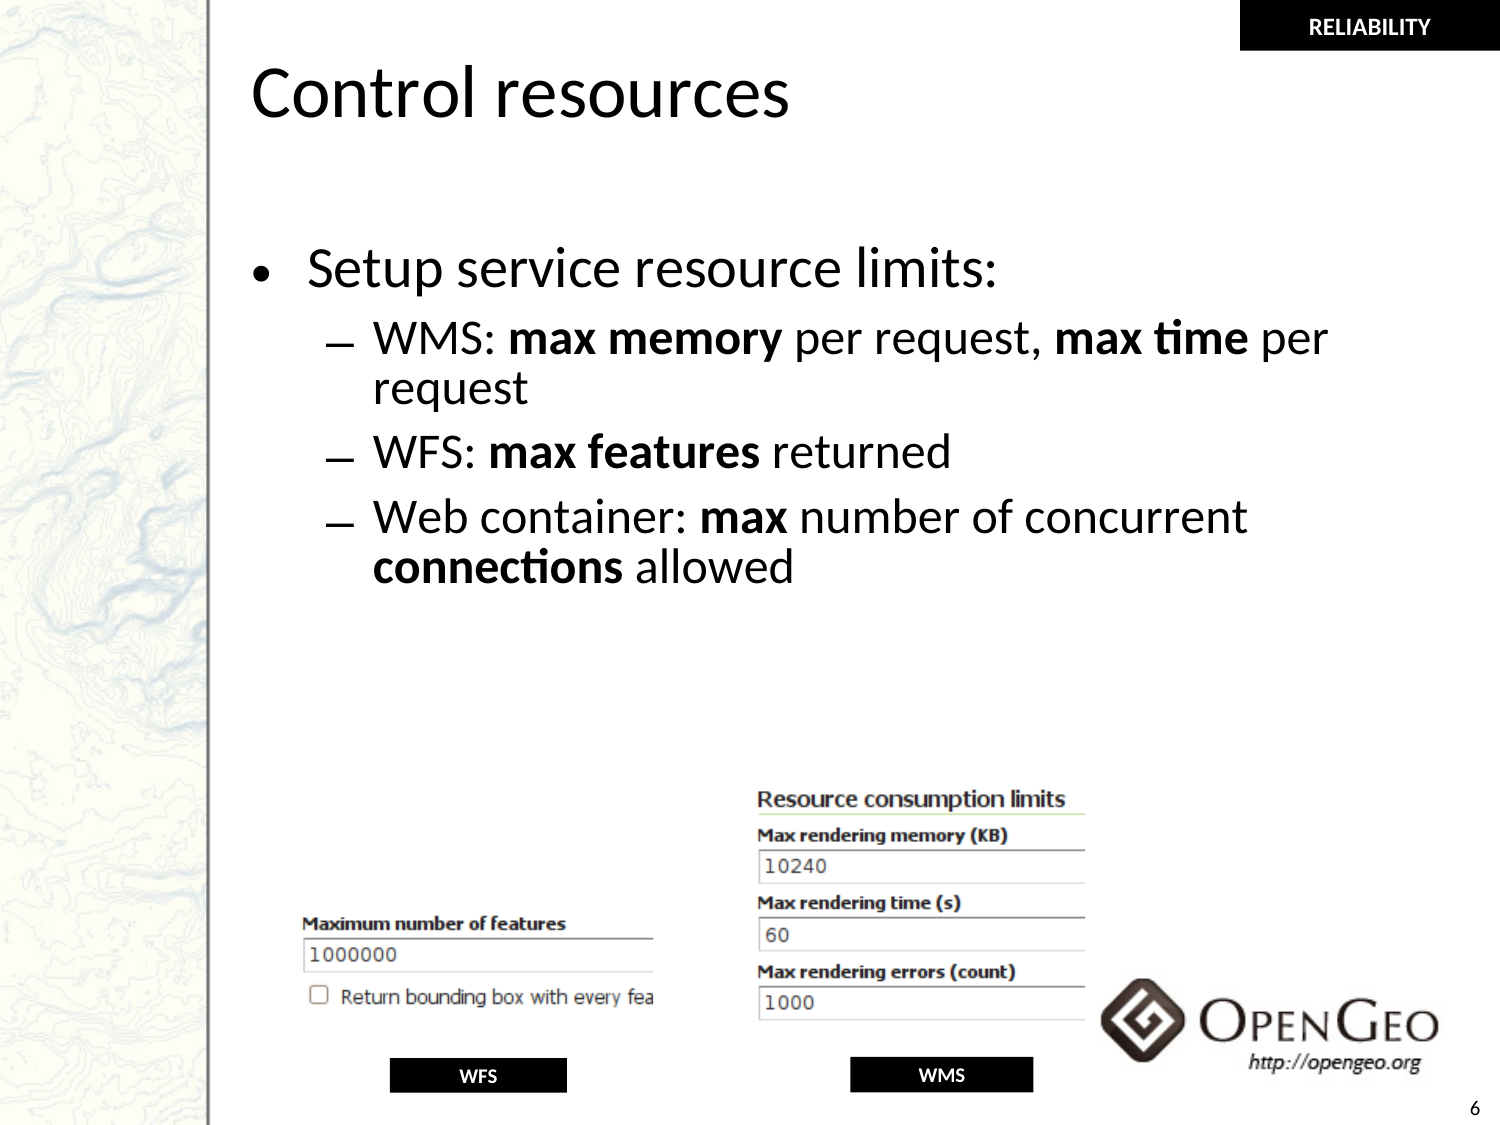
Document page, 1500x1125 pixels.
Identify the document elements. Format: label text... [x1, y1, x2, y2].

picture [0, 0, 1500, 1125]
title Control resources [236, 20, 1426, 178]
text_box RELIABILITY [1240, 0, 1500, 51]
text_box WMS [850, 1056, 1034, 1093]
text_box WFS [389, 1058, 567, 1093]
list Setup service resource limits: WMS: max memory per request, max time per request WFS: max features returned Web container: max number of concurrent connections allowed [236, 236, 1426, 979]
